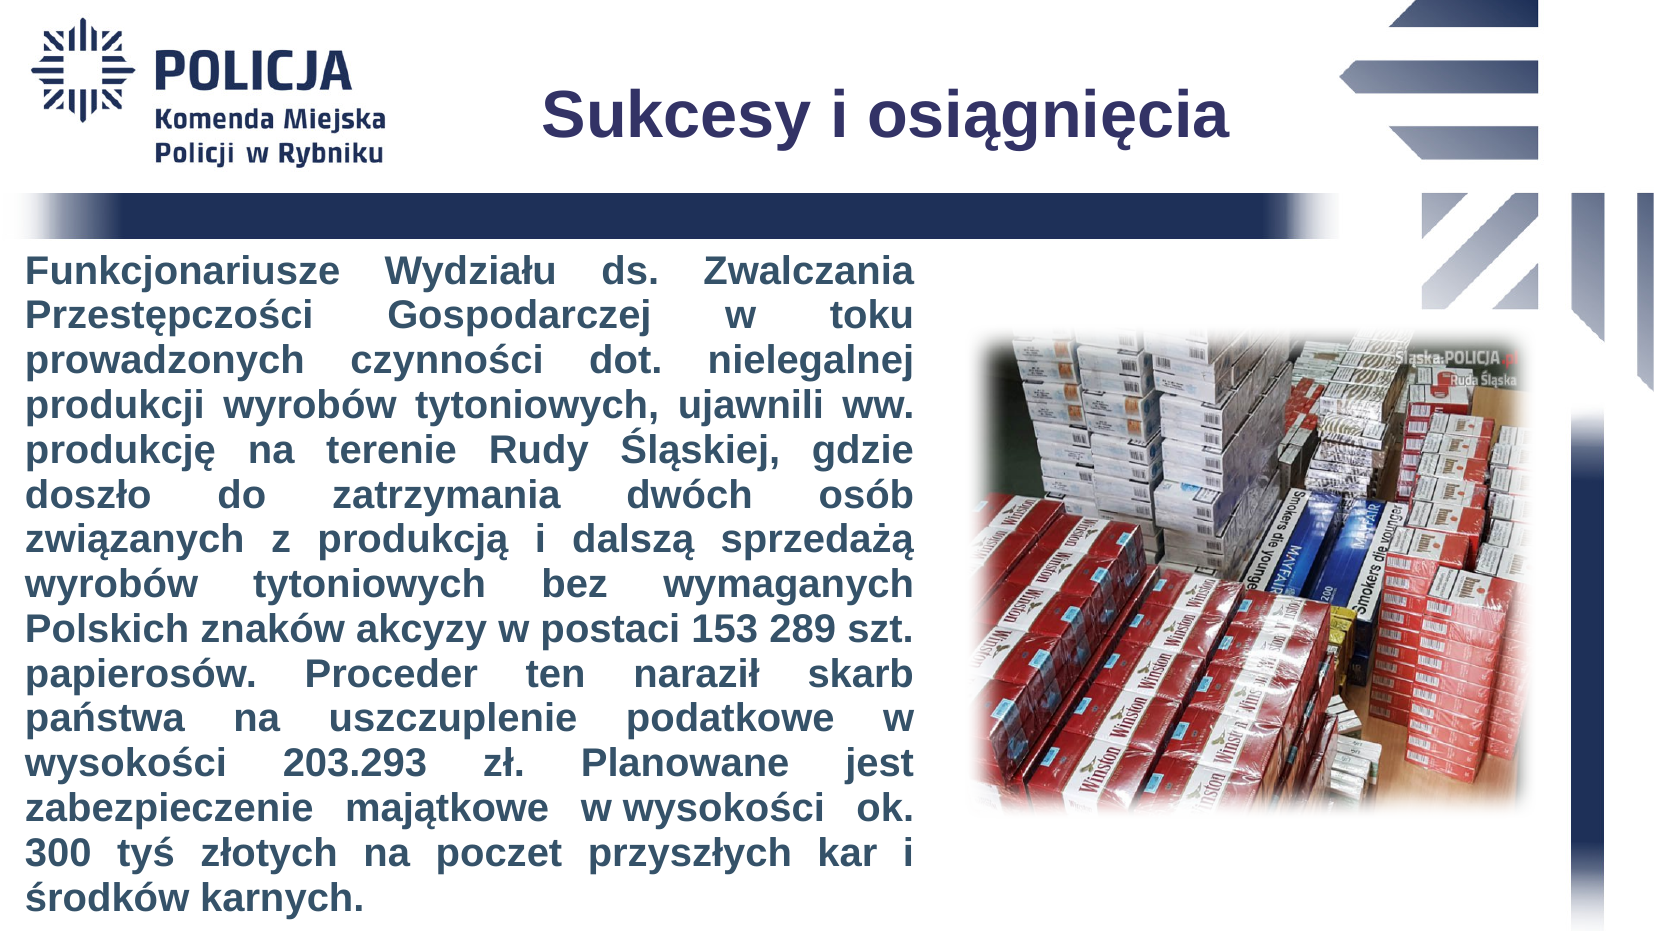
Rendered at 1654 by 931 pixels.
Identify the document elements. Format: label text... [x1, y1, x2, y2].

picture [0, 0, 1654, 931]
list Funkcjonariusze Wydziału ds. Zwalczania Przestępczości Gospodarczej w toku prowadzonych czynności dot. nielegalnej produkcji wyrobów tytoniowych, ujawnili ww. produkcję na terenie Rudy Śląskiej, gdzie doszło do zatrzymania dwóch osób związanych z produkcją i dalszą sprzedażą wyrobów tytoniowych bez wymaganych Polskich znaków akcyzy w postaci 153 289 szt. papierosów. Proceder ten naraził skarb państwa na uszczuplenie podatkowe w wysokości 203.293 zł. Planowane jest zabezpieczenie majątkowe w wysokości ok. 300 tyś złotych na poczet przyszłych kar i środków karnych. [25, 248, 916, 922]
title Sukcesy i osiągnięcia [141, 37, 1630, 193]
